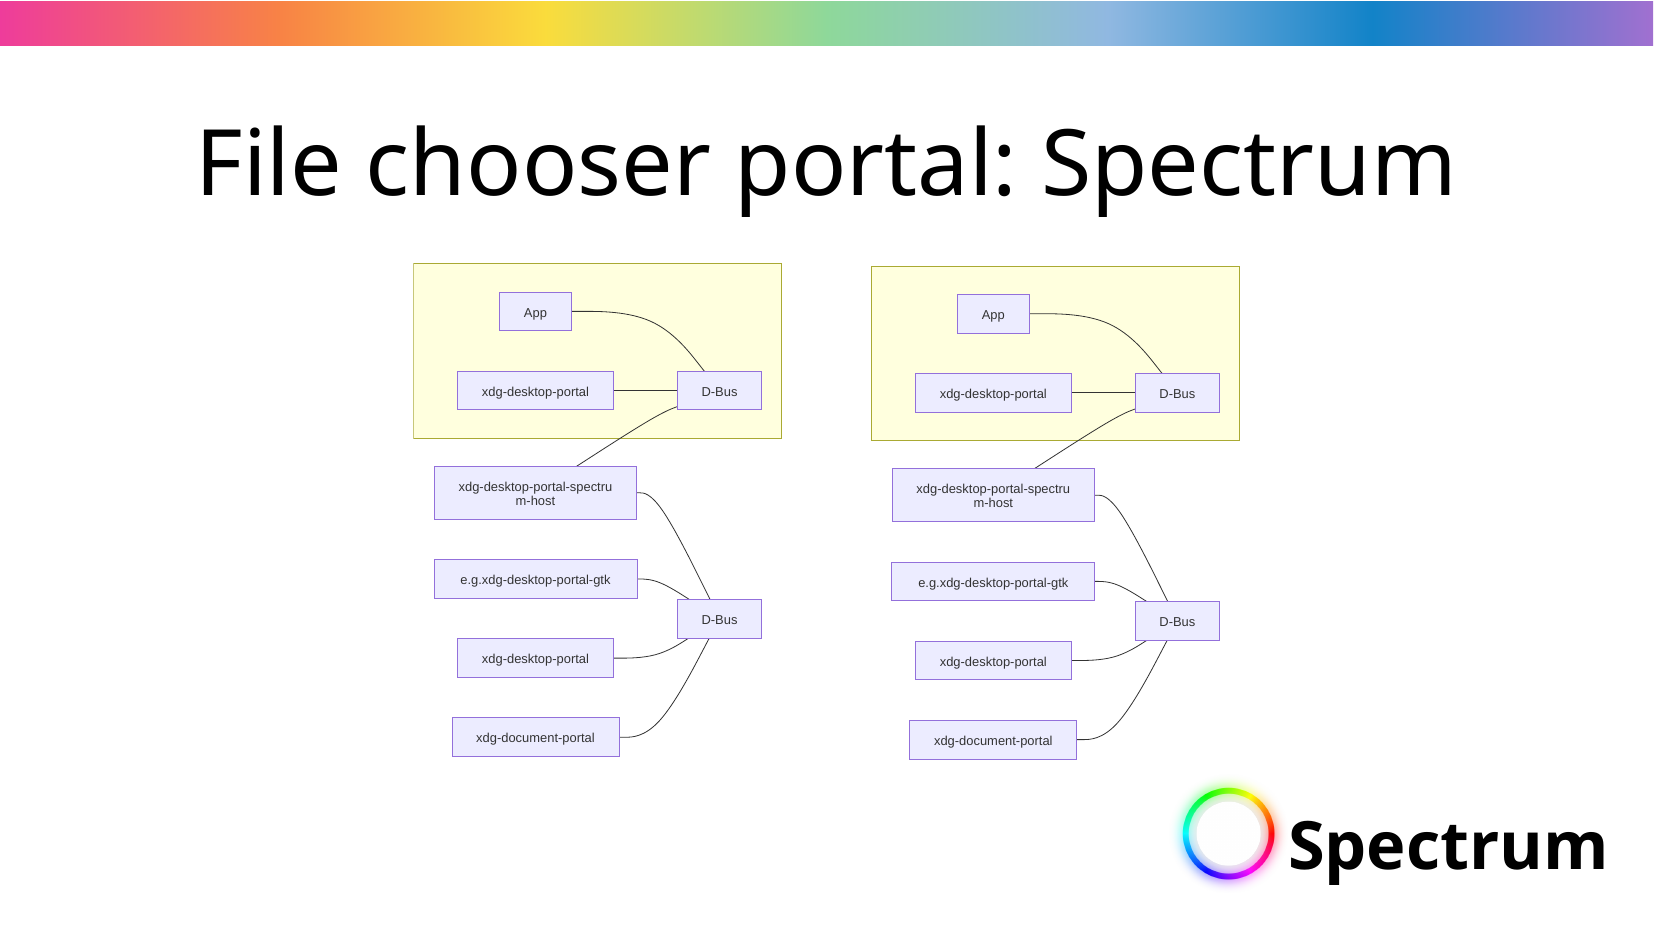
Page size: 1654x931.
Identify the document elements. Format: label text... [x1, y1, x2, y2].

picture [413, 263, 783, 758]
picture [1169, 774, 1288, 893]
title File chooser portal: Spectrum [82, 82, 1571, 238]
picture [871, 265, 1241, 760]
